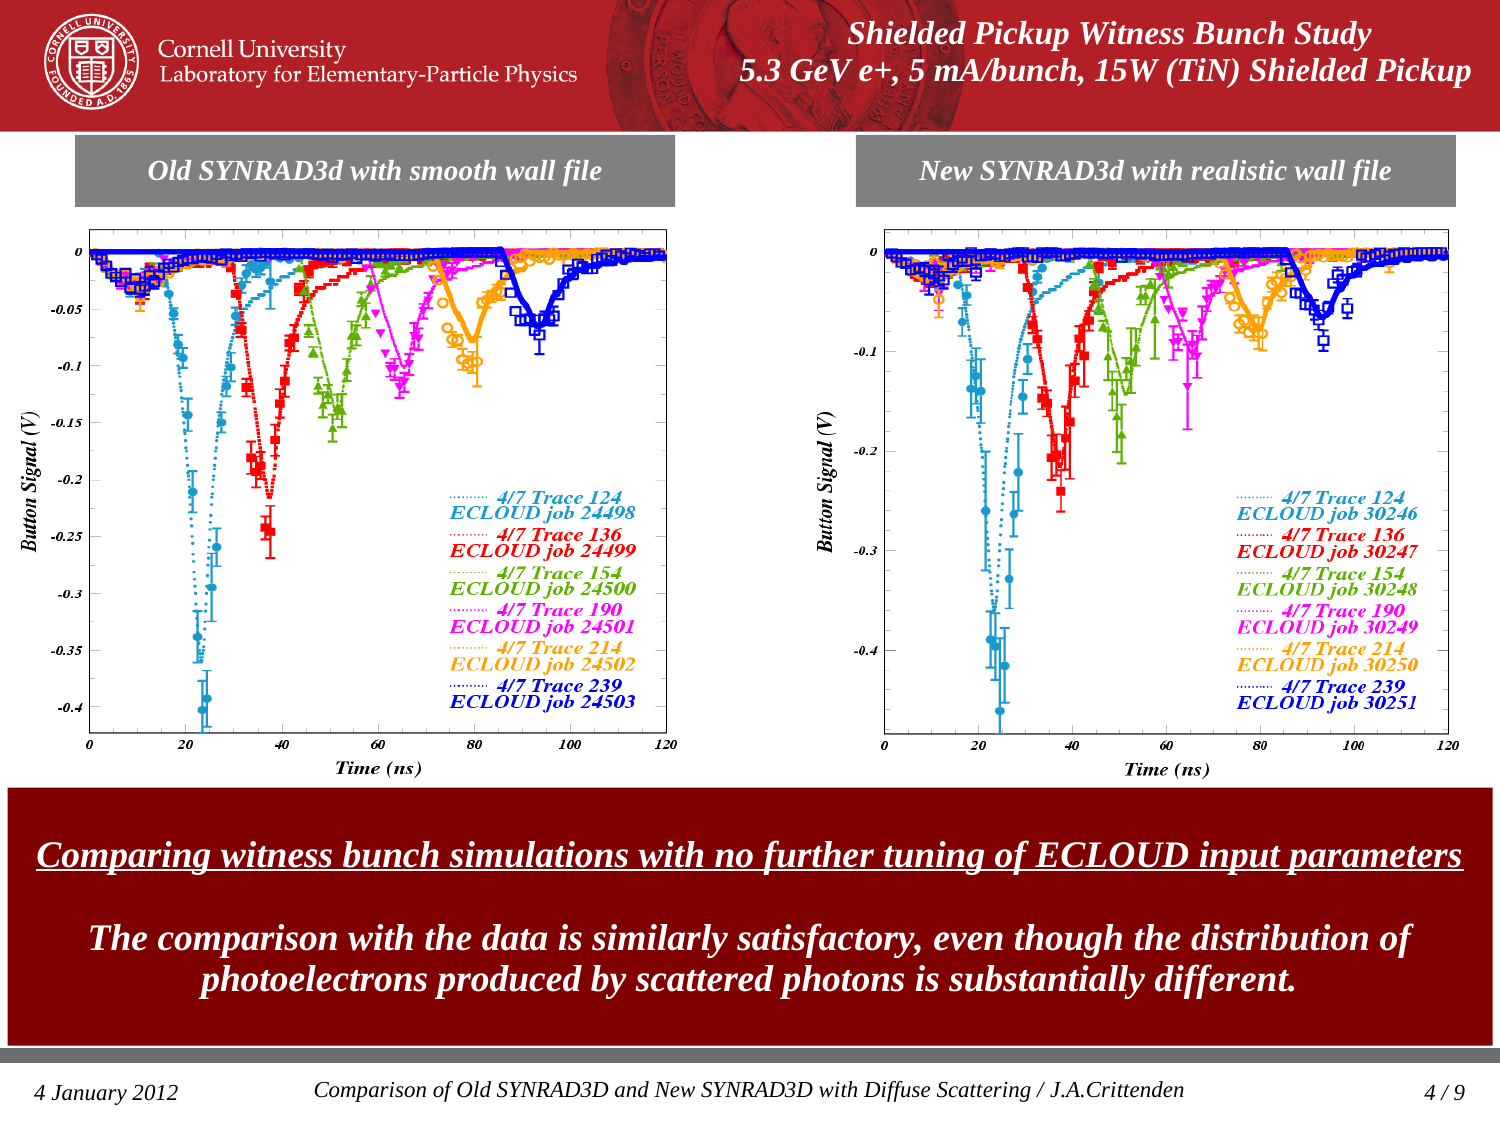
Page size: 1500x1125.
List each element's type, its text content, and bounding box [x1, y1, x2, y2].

text_box Shielded Pickup Witness Bunch Study 5.3 GeV e+, 5 mA/bunch, 15W (TiN) Shielded Pickup [712, 14, 1500, 128]
text_box Comparing witness bunch simulations with no further tuning of ECLOUD input parameters The comparison with the data is similarly satisfactory, even though the distribution of photoelectrons produced by scattered photons is substantially different. [7, 787, 1493, 1046]
text_box New SYNRAD3d with realistic wall file [855, 134, 1456, 207]
text_box Old SYNRAD3d with smooth wall file [75, 134, 676, 207]
picture [15, 224, 682, 781]
picture [811, 224, 1463, 782]
picture [0, 0, 1500, 132]
